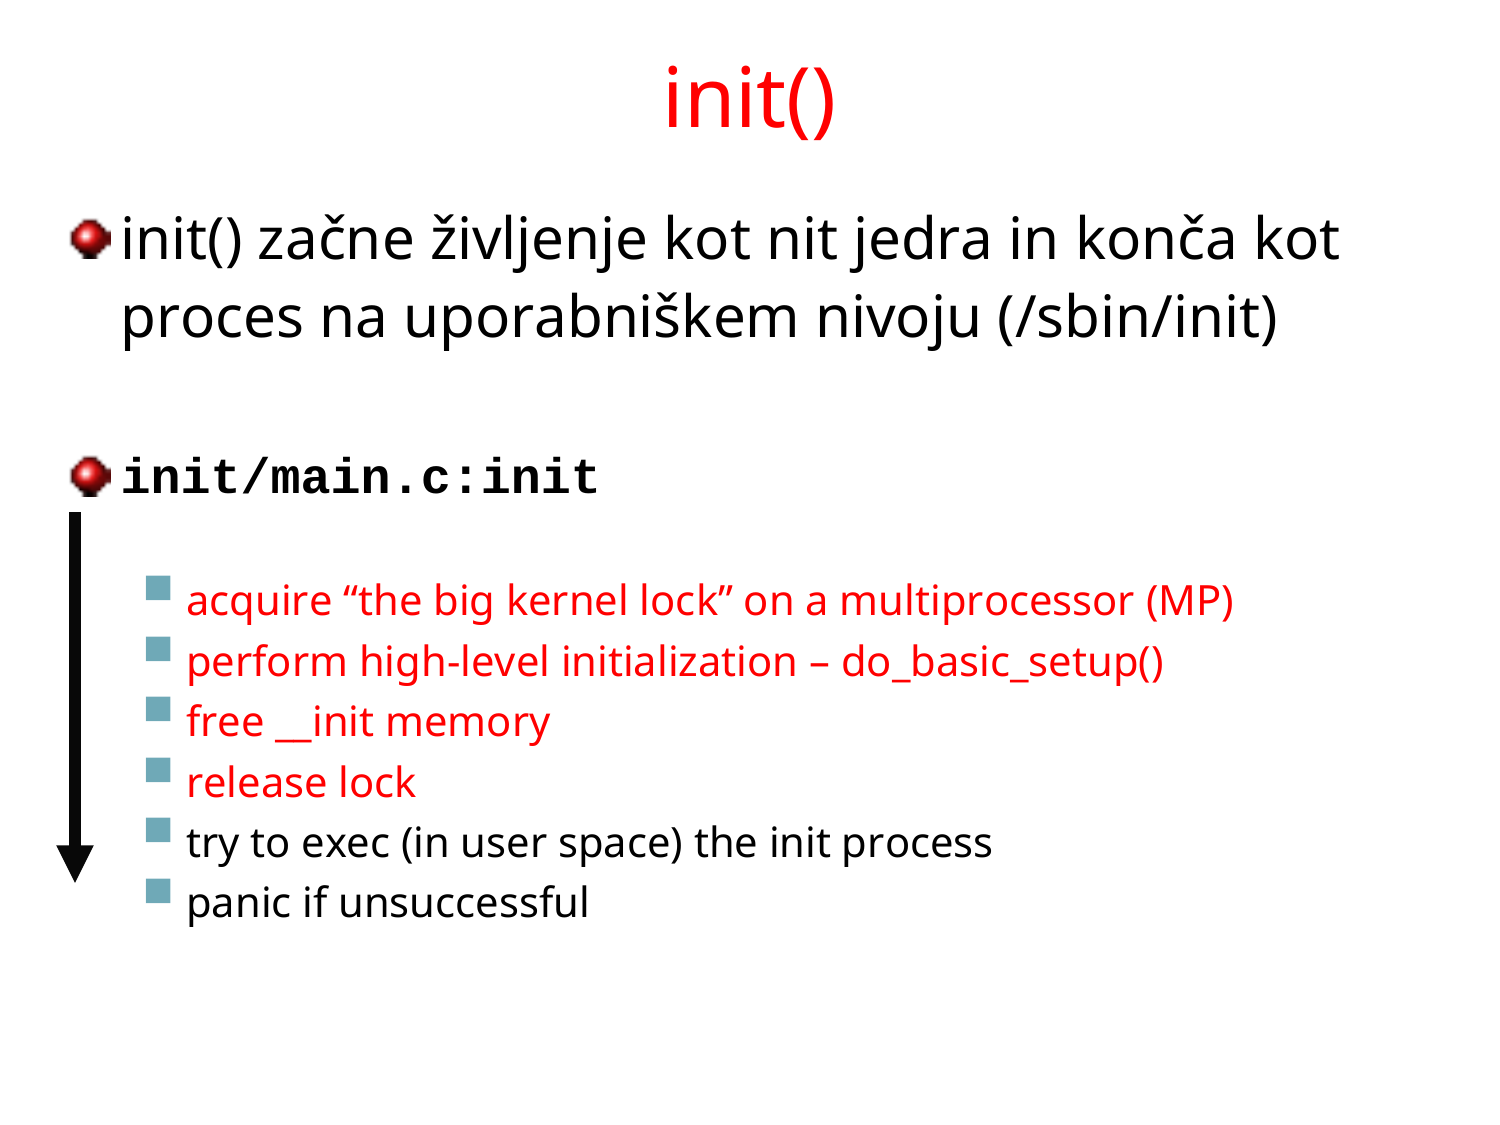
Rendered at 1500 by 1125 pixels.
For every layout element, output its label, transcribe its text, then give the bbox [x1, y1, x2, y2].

title init() [49, 36, 1451, 152]
list init() začne življenje kot nit jedra in konča kot proces na uporabniškem nivoju (/sbin/init) init/main.c:init acquire “the big kernel lock” on a multiprocessor (MP) perform high-level initialization – do_basic_setup() free __init memory release lock try to exec (in user space) the init process panic if unsuccessful [49, 193, 1451, 994]
